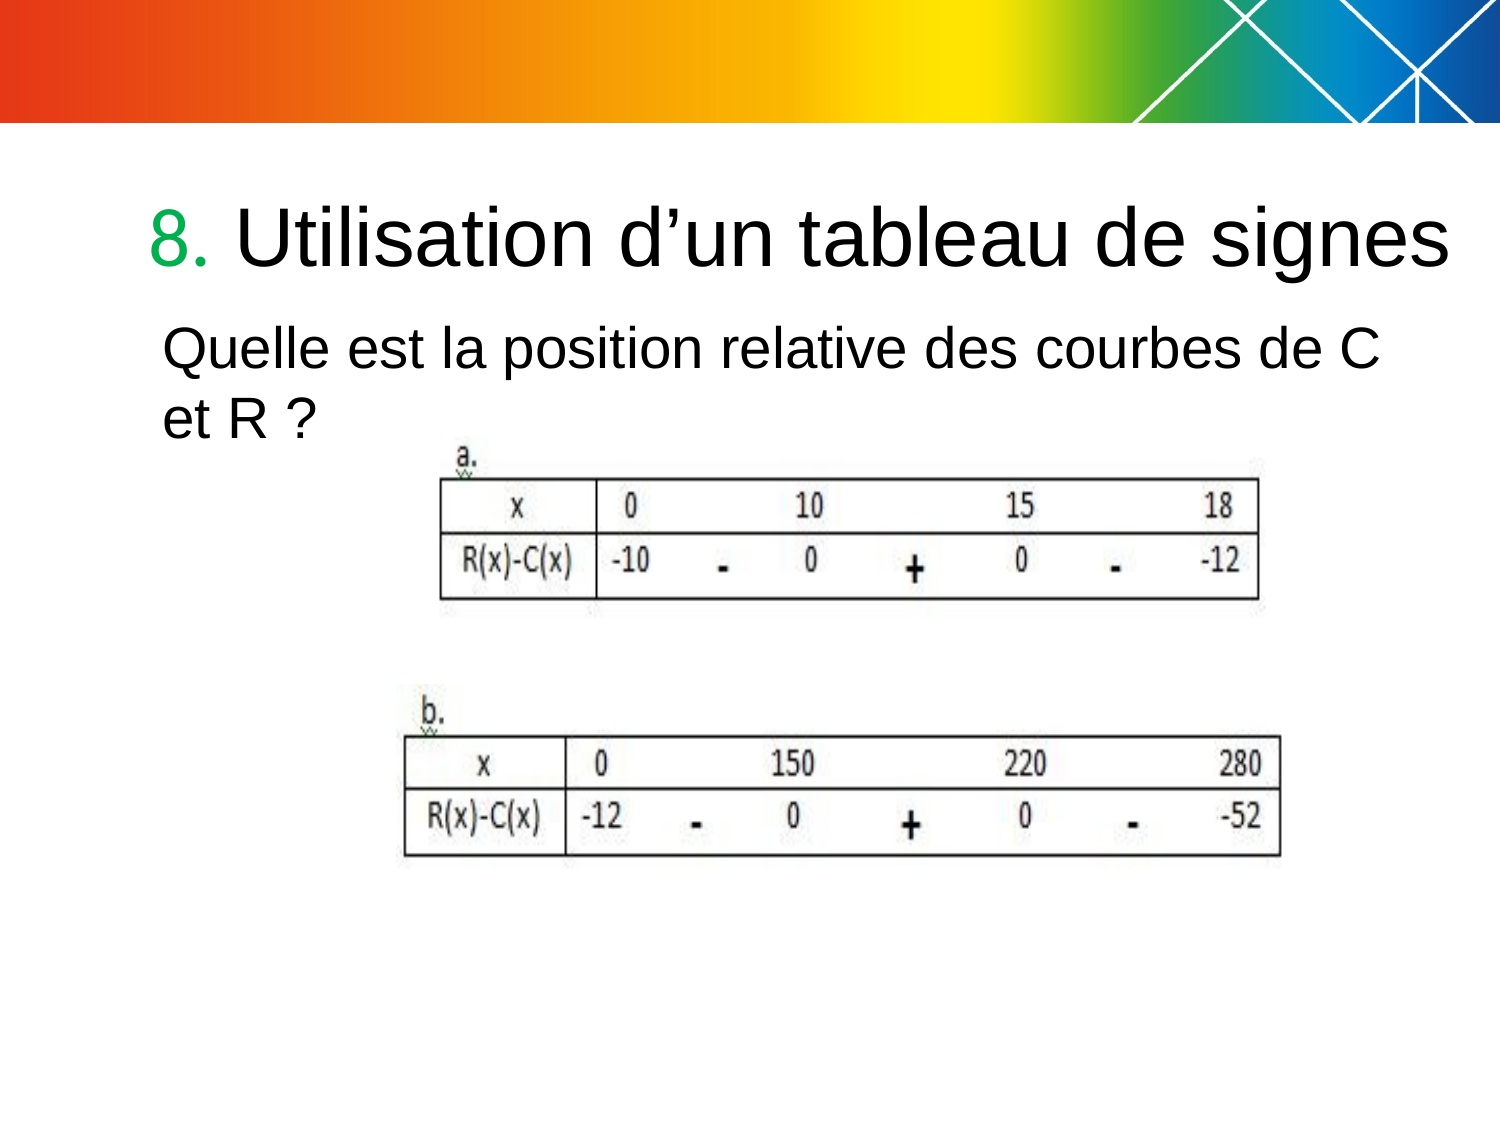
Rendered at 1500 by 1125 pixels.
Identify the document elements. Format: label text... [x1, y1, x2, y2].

picture [0, 0, 1358, 123]
text_box Quelle est la position relative des courbes de C et R ? [147, 303, 1419, 618]
picture [396, 684, 1288, 878]
picture [1340, 0, 1500, 123]
text_box 8. Utilisation d’un tableau de signes [133, 163, 1500, 303]
picture [424, 436, 1276, 621]
